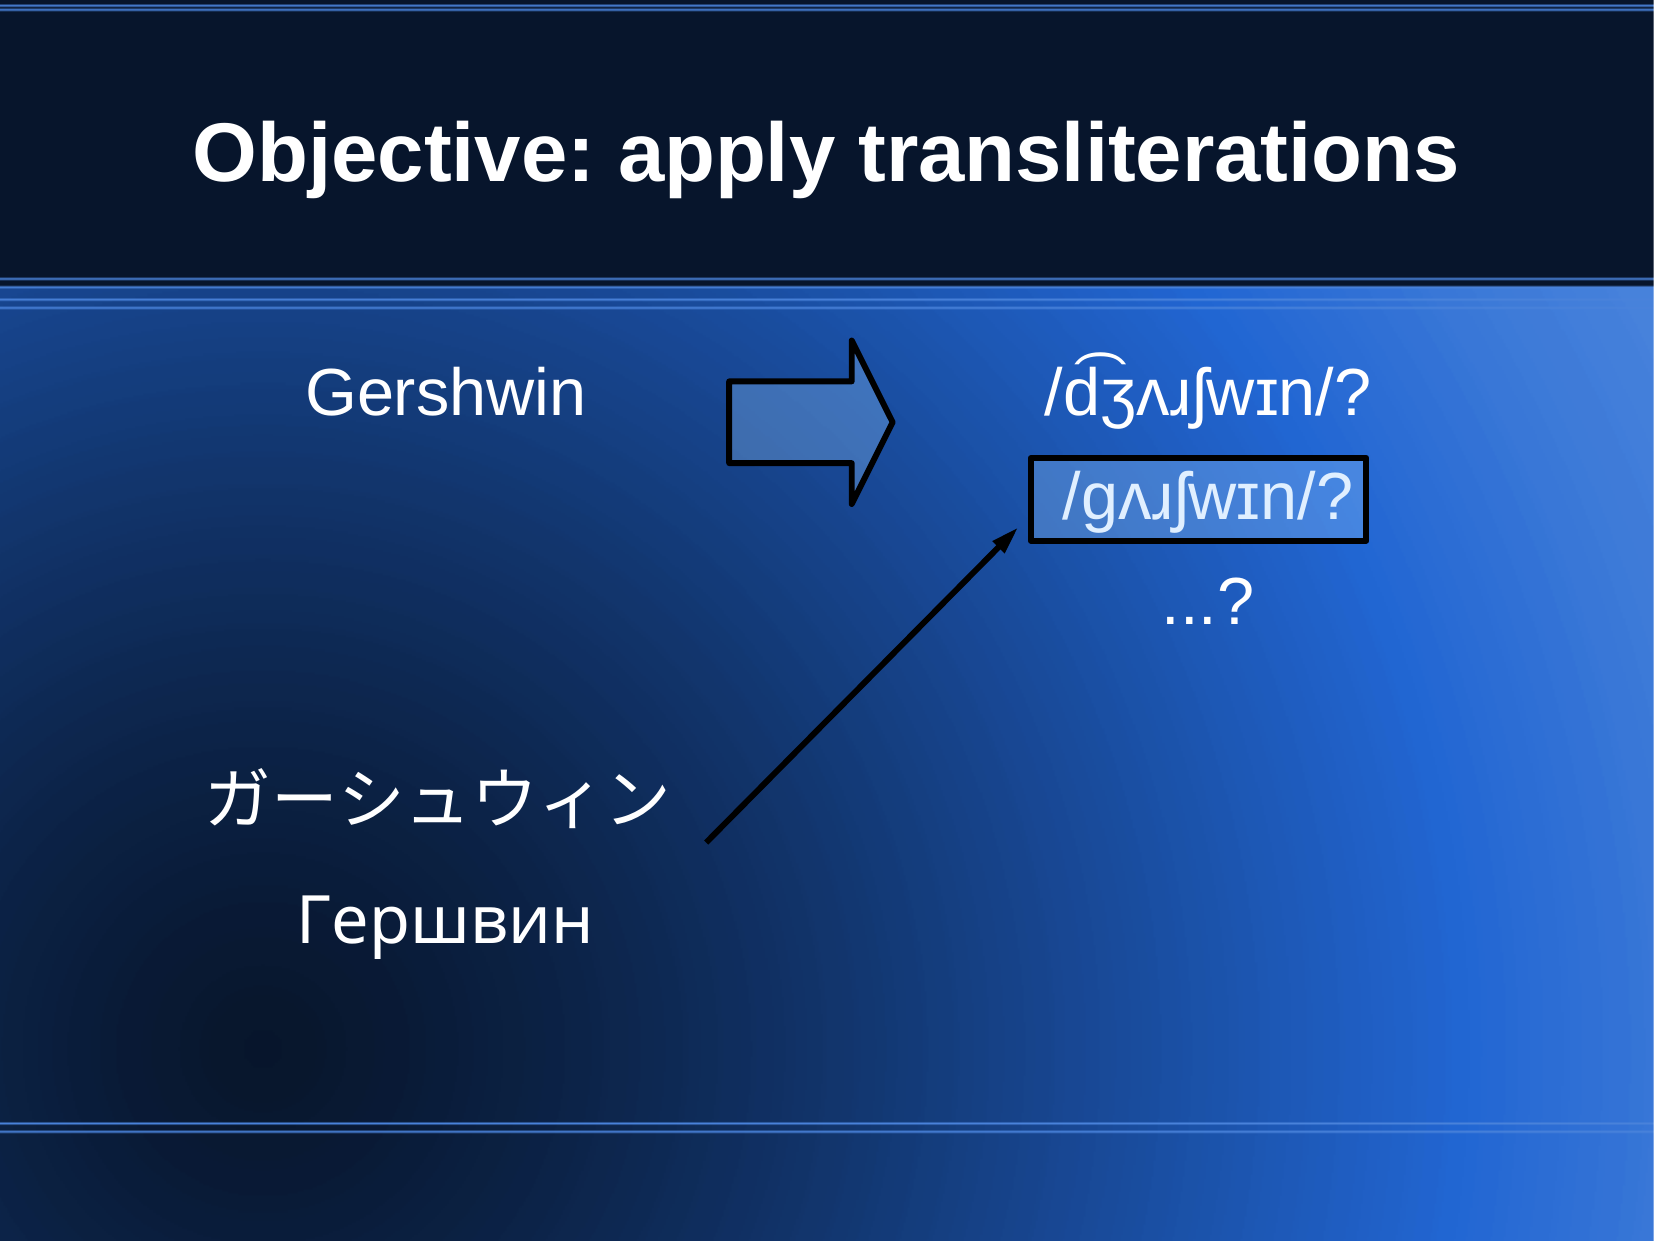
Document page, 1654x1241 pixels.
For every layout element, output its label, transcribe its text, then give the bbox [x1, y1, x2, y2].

text_box [1030, 457, 1367, 541]
list Gershwin [82, 355, 809, 569]
picture [0, 0, 1654, 1241]
list /d͡ʒʌɹʃwɪn/? /ɡʌɹʃwɪn/? ...? [845, 355, 1572, 1159]
list ガーシュウィン Гершвин [82, 746, 809, 1174]
title Objective: apply transliterations [82, 49, 1571, 257]
text_box [729, 340, 893, 505]
